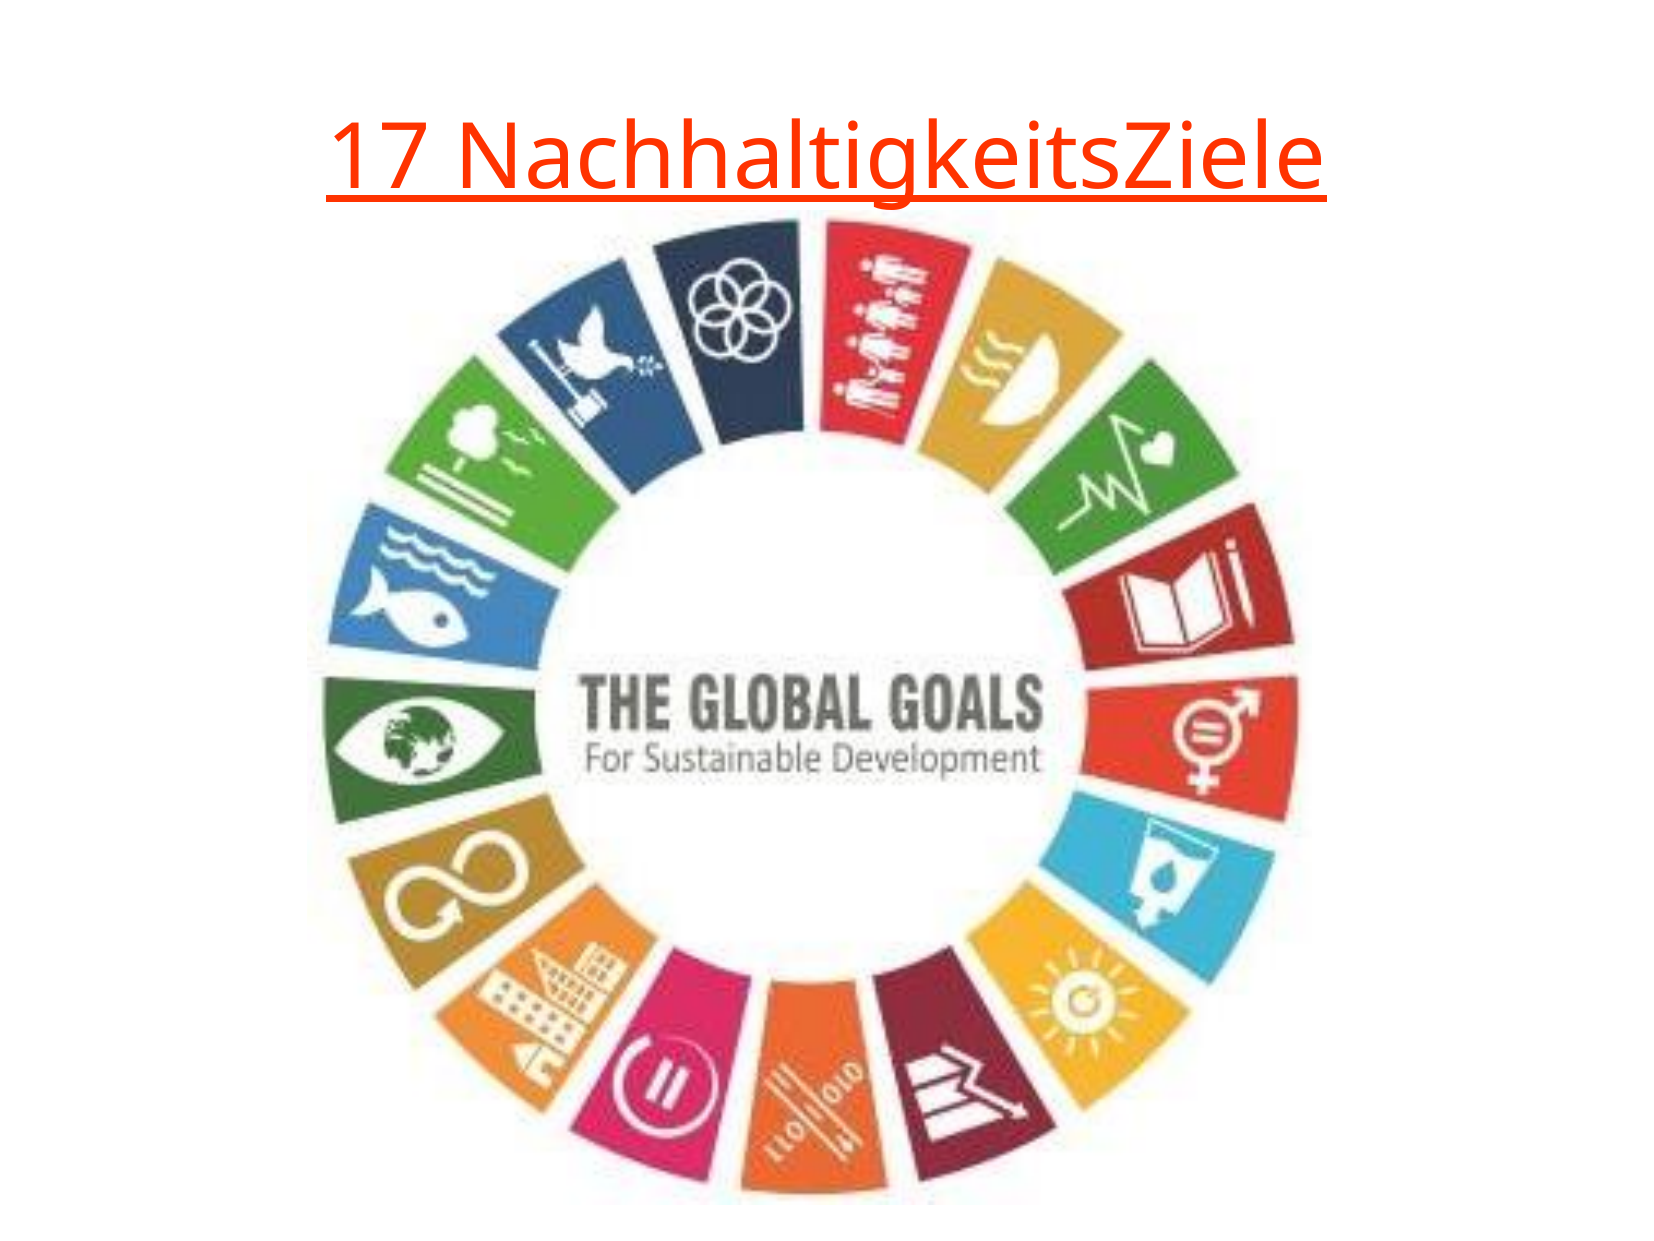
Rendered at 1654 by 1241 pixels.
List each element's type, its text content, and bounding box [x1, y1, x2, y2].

picture [307, 210, 1312, 1205]
title 17 NachhaltigkeitsZiele [82, 49, 1571, 257]
